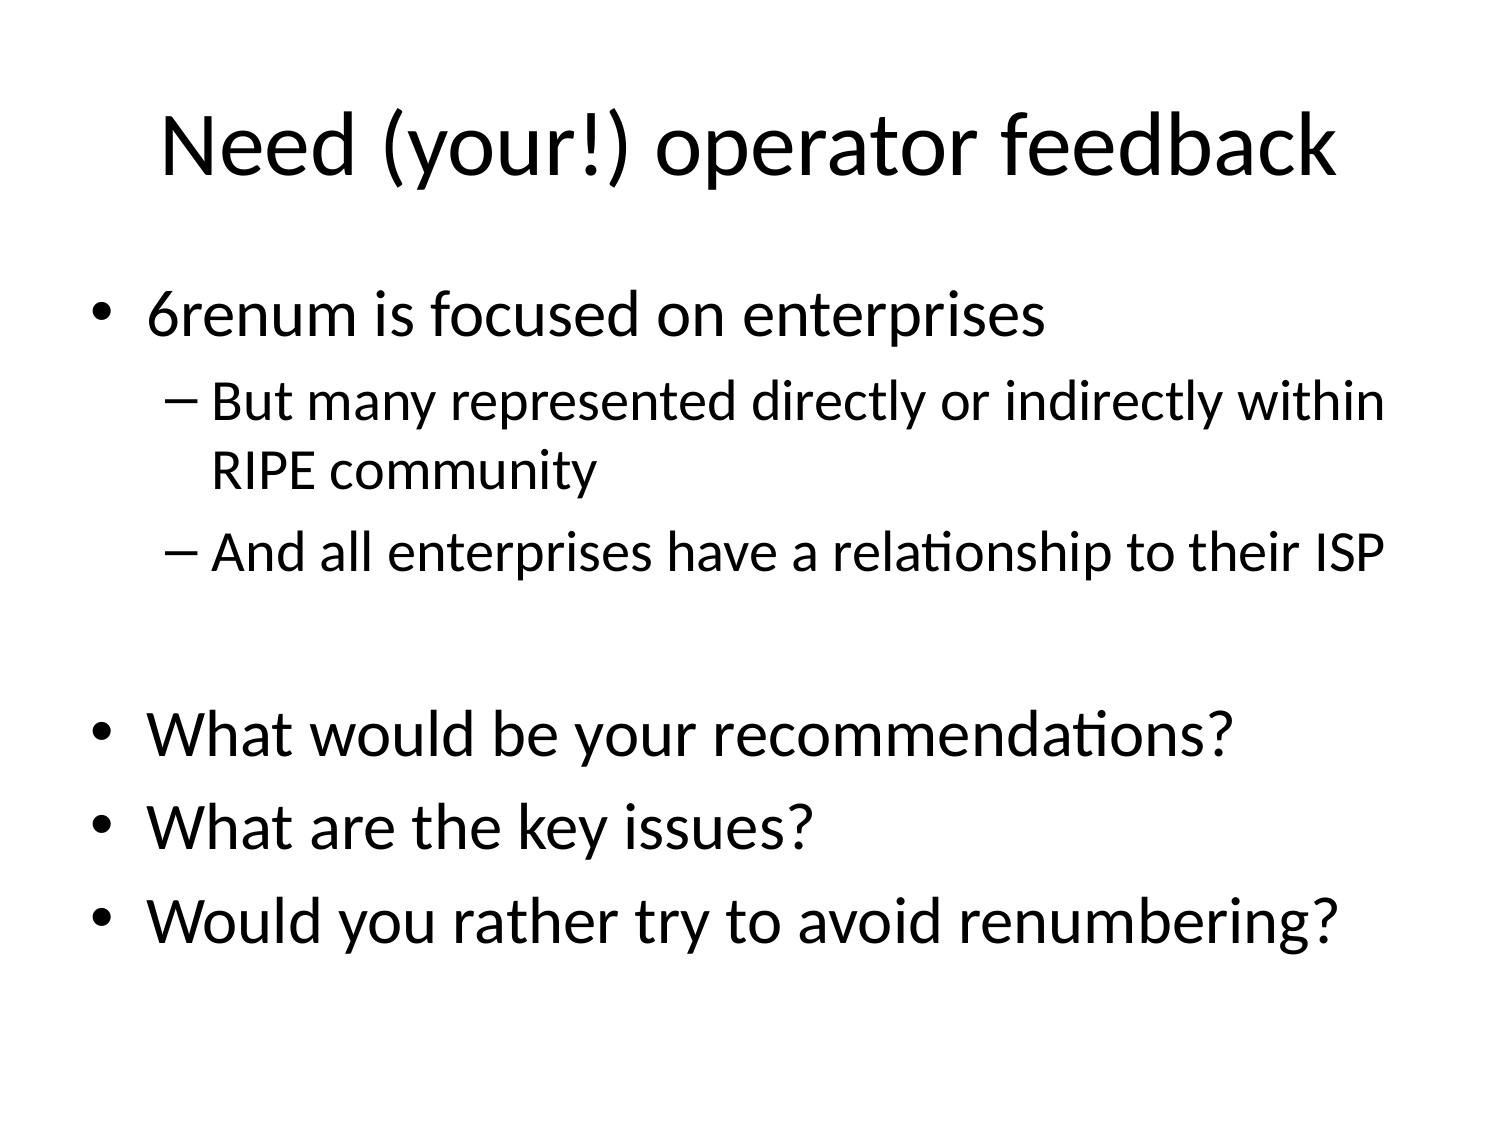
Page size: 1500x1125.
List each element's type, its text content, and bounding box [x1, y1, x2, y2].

title Need (your!) operator feedback [75, 45, 1425, 233]
list 6renum is focused on enterprises But many represented directly or indirectly within RIPE community And all enterprises have a relationship to their ISP What would be your recommendations? What are the key issues? Would you rather try to avoid renumbering? [75, 262, 1425, 1005]
